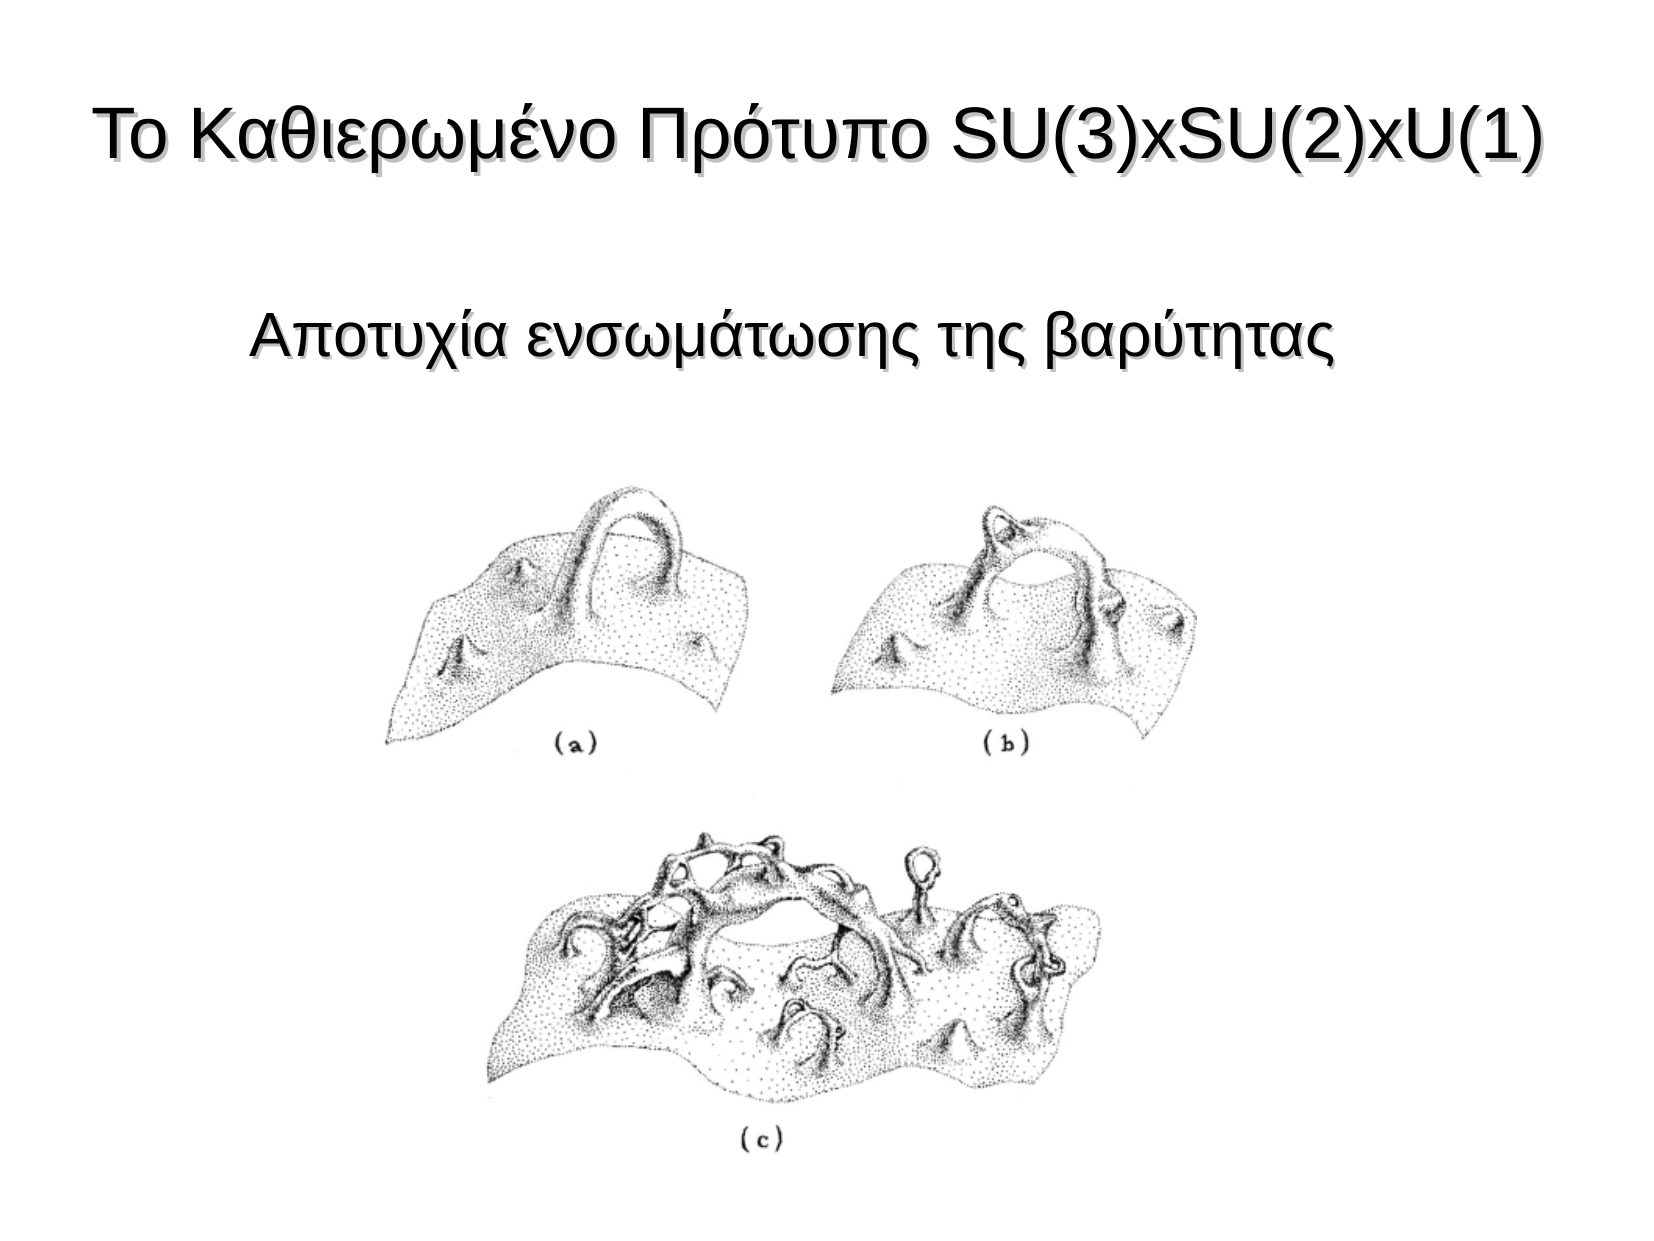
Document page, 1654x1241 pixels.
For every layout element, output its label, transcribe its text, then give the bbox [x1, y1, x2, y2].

title Το Καθιερωμένο Πρότυπο SU(3)xSU(2)xU(1) [75, 37, 1564, 230]
list Αποτυχία ενσωμάτωσης της βαρύτητας [75, 300, 1564, 457]
picture [375, 467, 1197, 1163]
